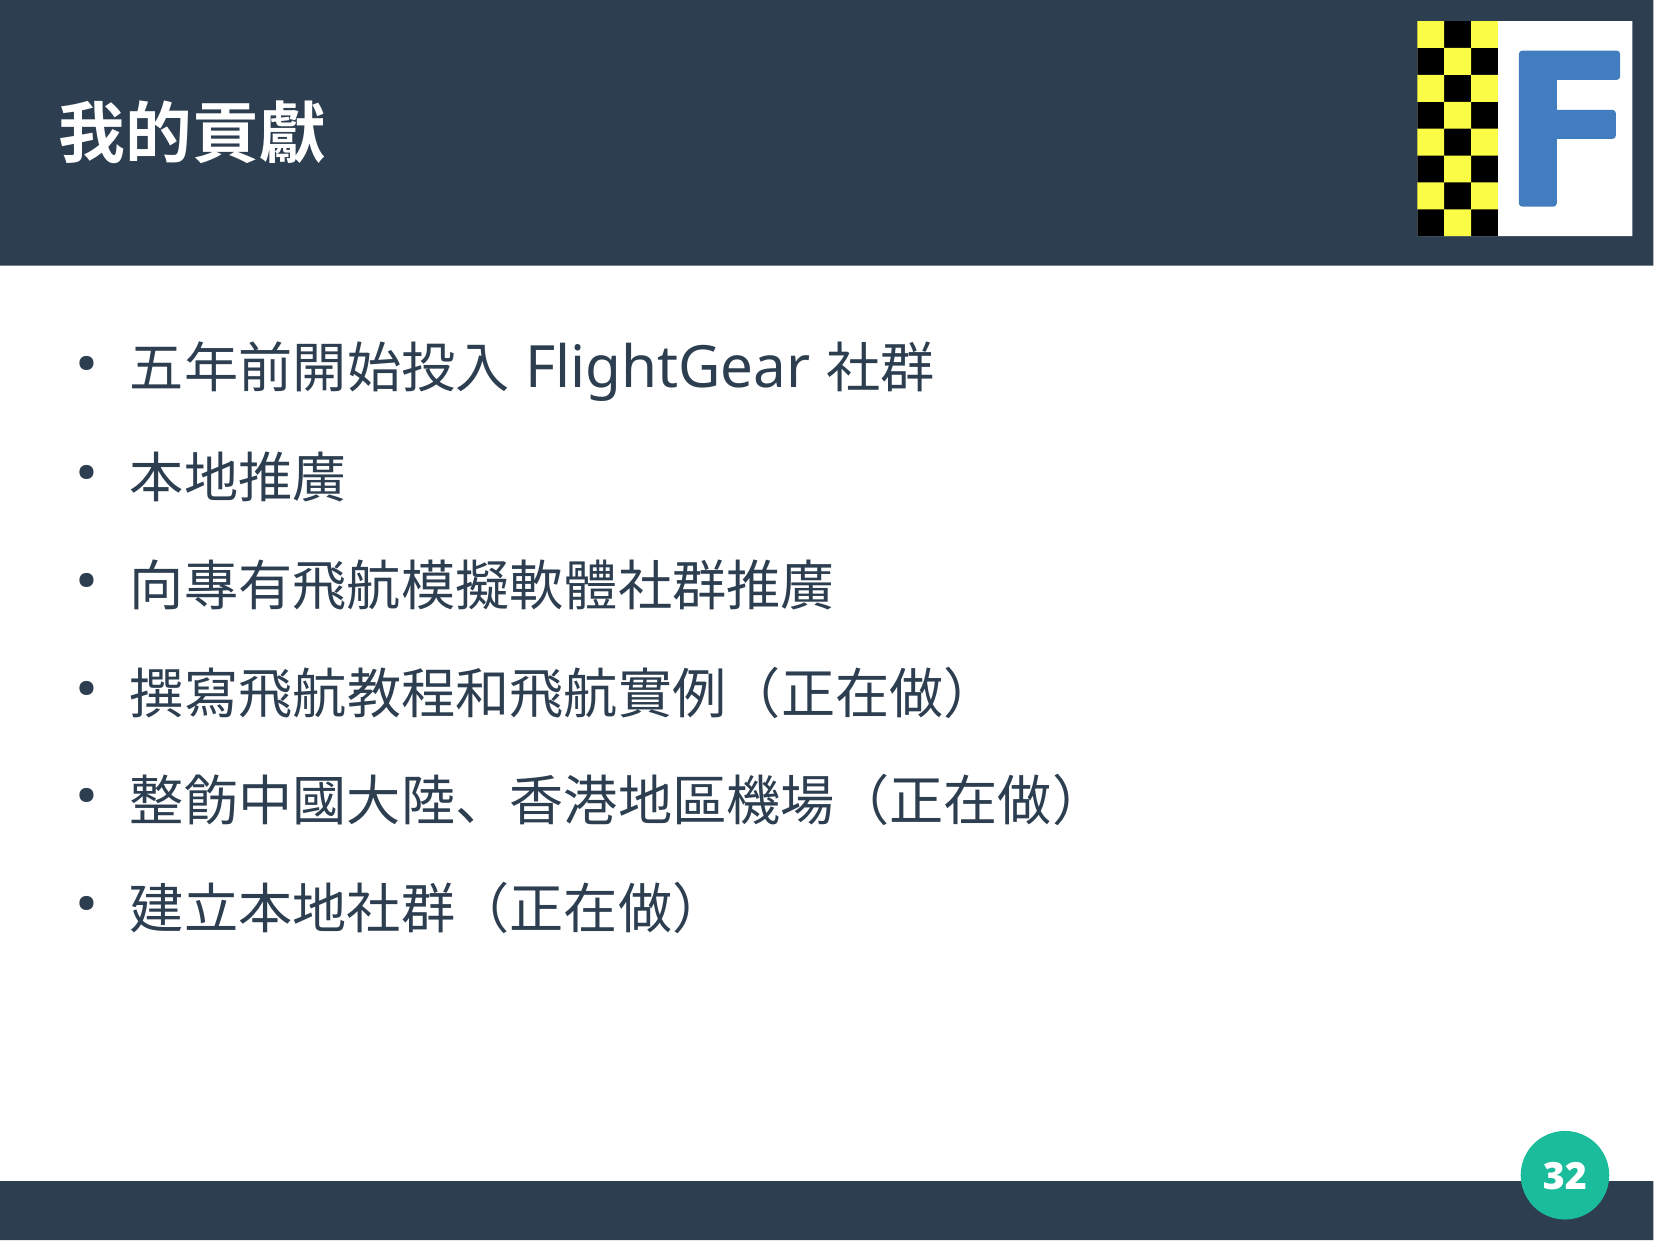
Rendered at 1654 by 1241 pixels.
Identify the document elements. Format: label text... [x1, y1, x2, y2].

list 五年前開始投入FlightGear社群 本地推廣 向專有飛航模擬軟體社群推廣 撰寫飛航教程和飛航實例（正在做） 整飭中國大陸、香港地區機場（正在做） 建立本地社群（正在做） [59, 324, 1595, 1152]
title 我的貢獻 [59, 49, 1595, 207]
